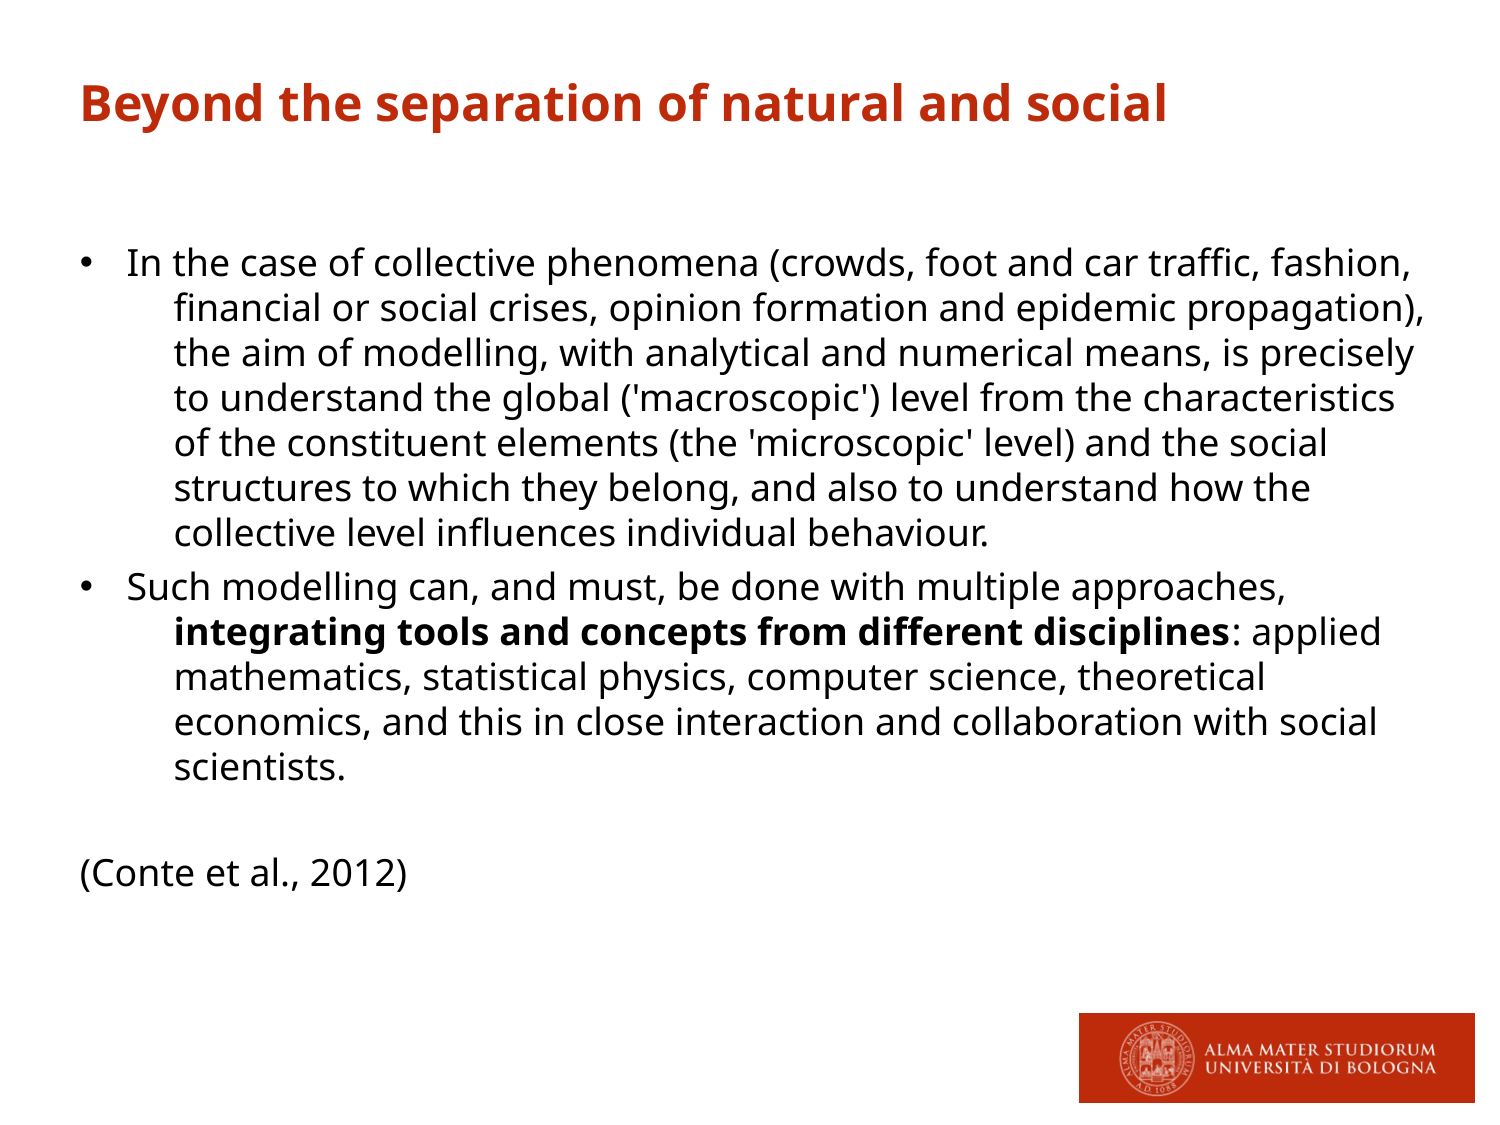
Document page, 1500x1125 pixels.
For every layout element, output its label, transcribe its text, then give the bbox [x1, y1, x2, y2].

list Beyond the separation of natural and social [64, 78, 1447, 185]
list In the case of collective phenomena (crowds, foot and car traffic, fashion, financial or social crises, opinion formation and epidemic propagation), the aim of modelling, with analytical and numerical means, is precisely to understand the global ('macroscopic') level from the characteristics of the constituent elements (the 'microscopic' level) and the social structures to which they belong, and also to understand how the collective level influences individual behaviour. Such modelling can, and must, be done with multiple approaches, integrating tools and concepts from different disciplines: applied mathematics, statistical physics, computer science, theoretical economics, and this in close interaction and collaboration with social scientists. (Conte et al., 2012) [64, 231, 1447, 988]
